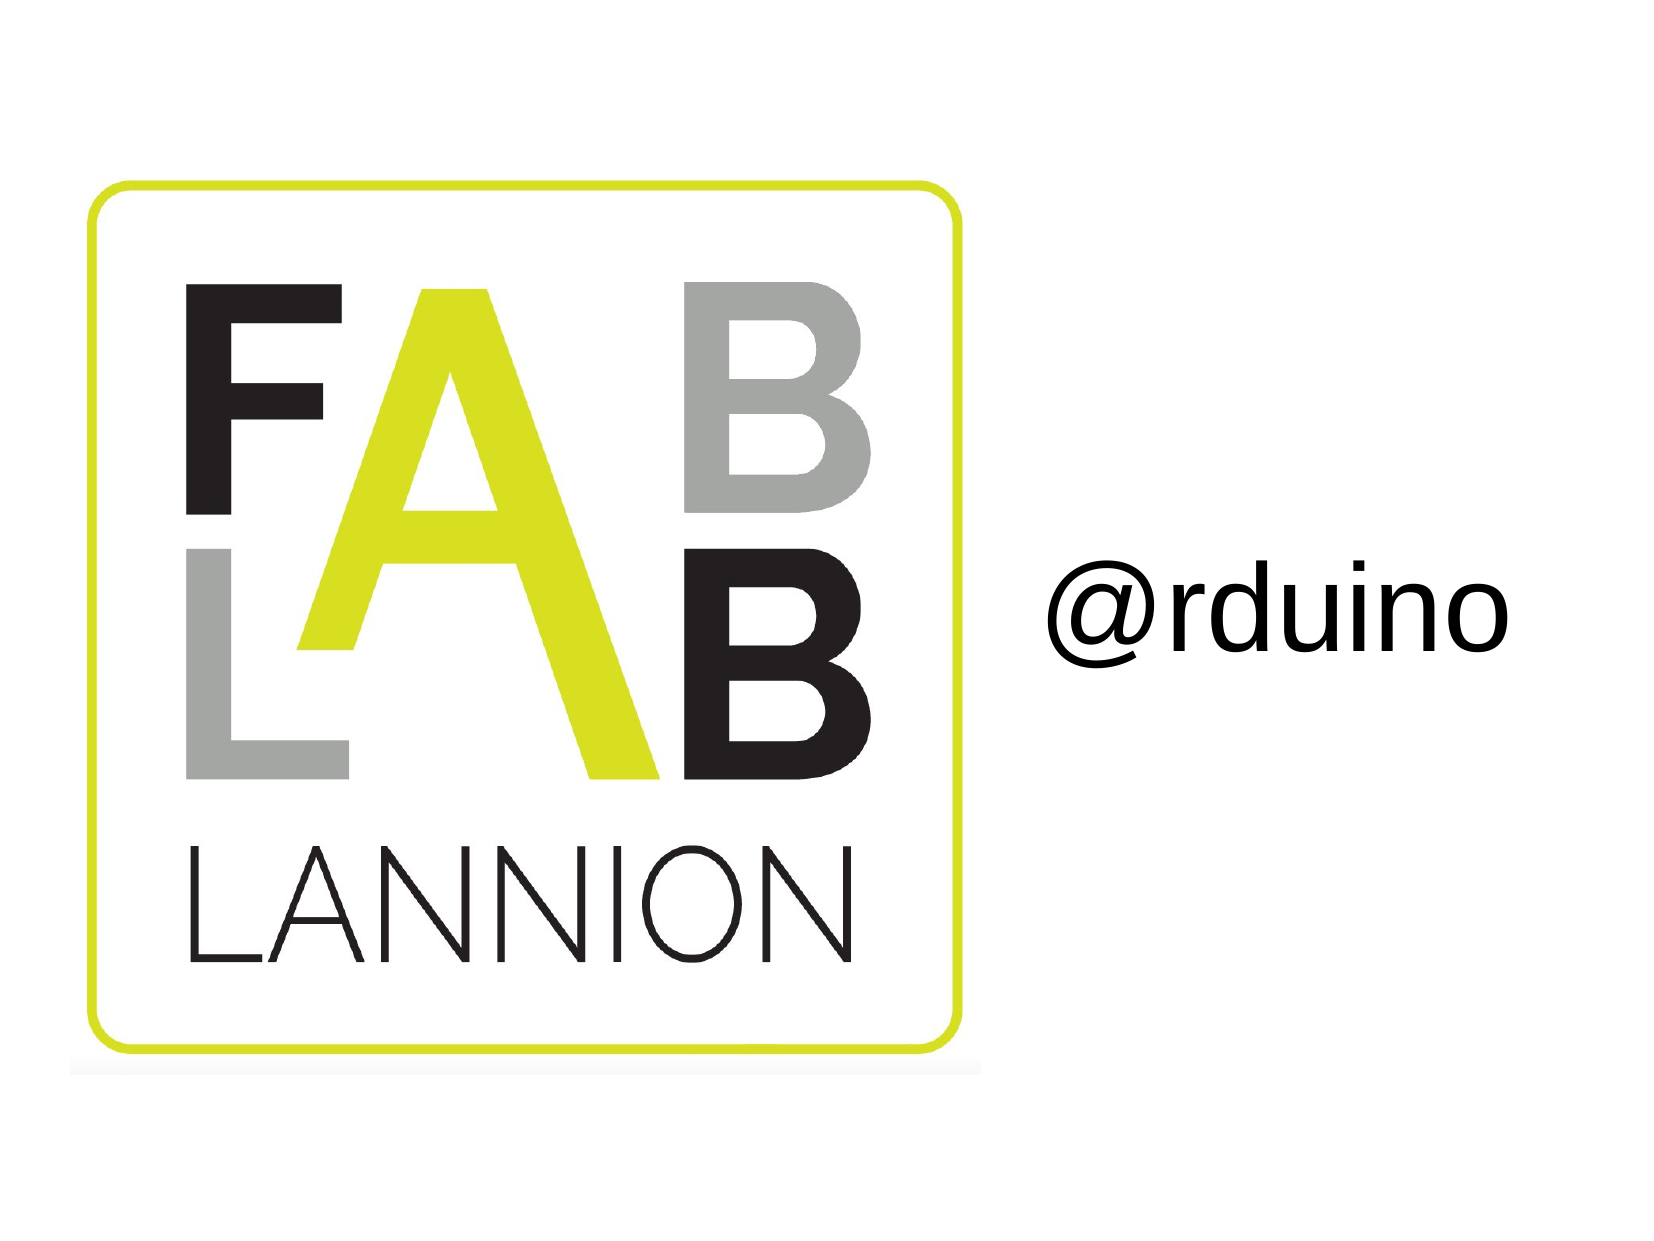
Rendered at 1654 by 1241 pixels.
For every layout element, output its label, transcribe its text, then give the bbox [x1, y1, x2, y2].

title @rduino [980, 271, 1571, 945]
picture [70, 165, 981, 1075]
